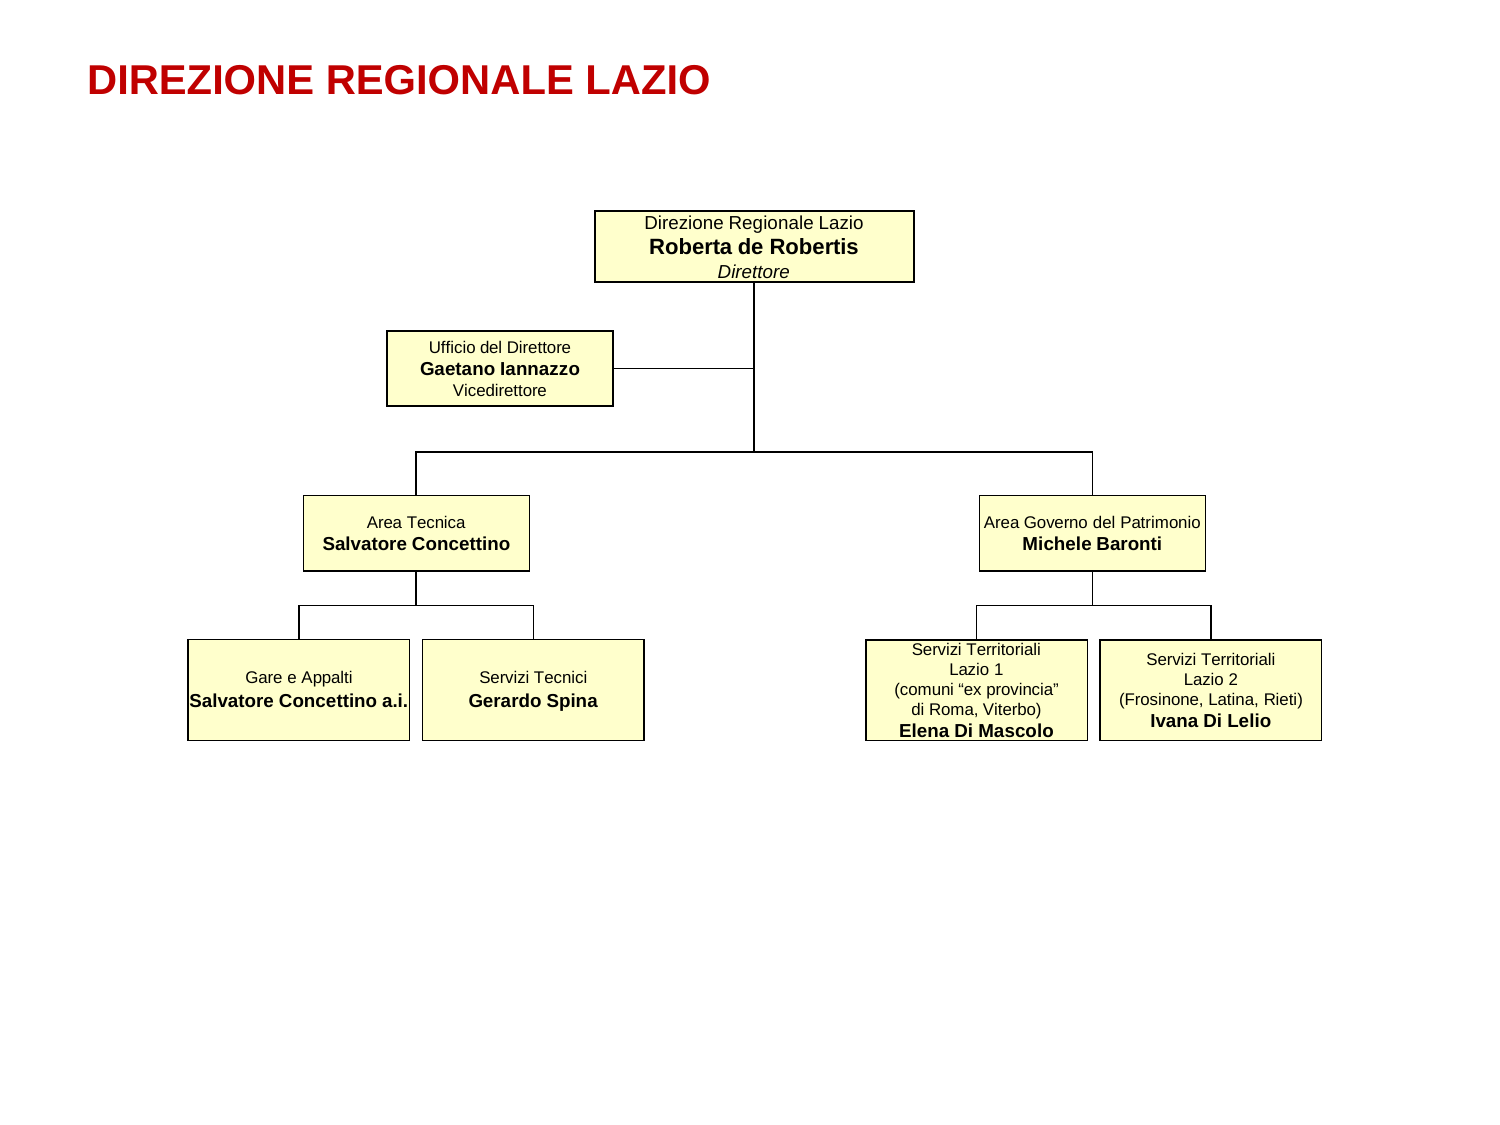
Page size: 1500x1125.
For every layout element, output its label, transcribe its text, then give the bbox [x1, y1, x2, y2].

picture [177, 205, 1323, 753]
text_box DIREZIONE REGIONALE LAZIO [72, 45, 1462, 128]
